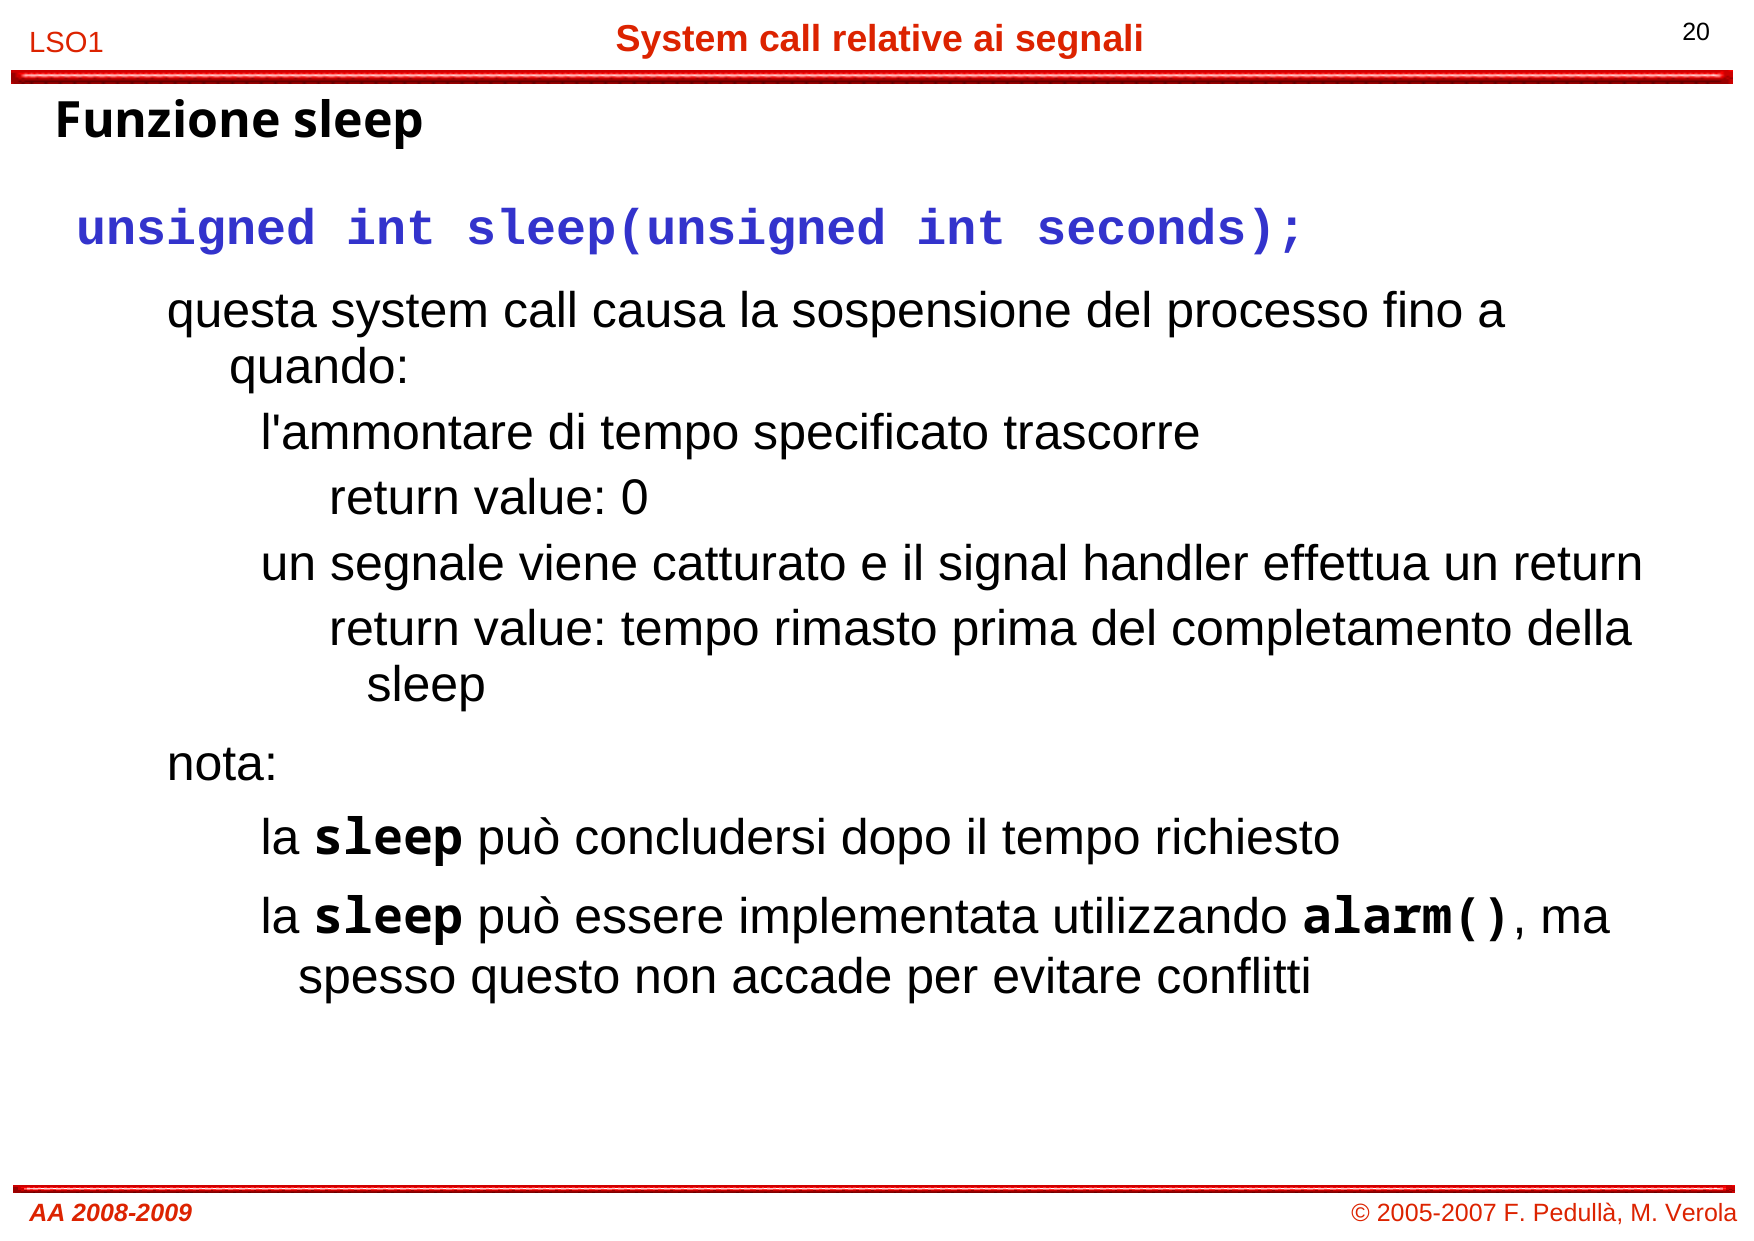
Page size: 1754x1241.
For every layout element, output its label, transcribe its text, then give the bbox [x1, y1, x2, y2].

picture [13, 1185, 1735, 1193]
list unsigned int sleep(unsigned int seconds); questa system call causa la sospensione del processo fino a quando: l'ammontare di tempo specificato trascorre return value: 0 un segnale viene catturato e il signal handler effettua un return return value: tempo rimasto prima del completamento della sleep nota: la sleep può concludersi dopo il tempo richiesto la sleep può essere implementata utilizzando alarm(), ma spesso questo non accade per evitare conflitti [58, 194, 1696, 1179]
title Funzione sleep [40, 72, 1714, 168]
picture [11, 70, 1733, 84]
